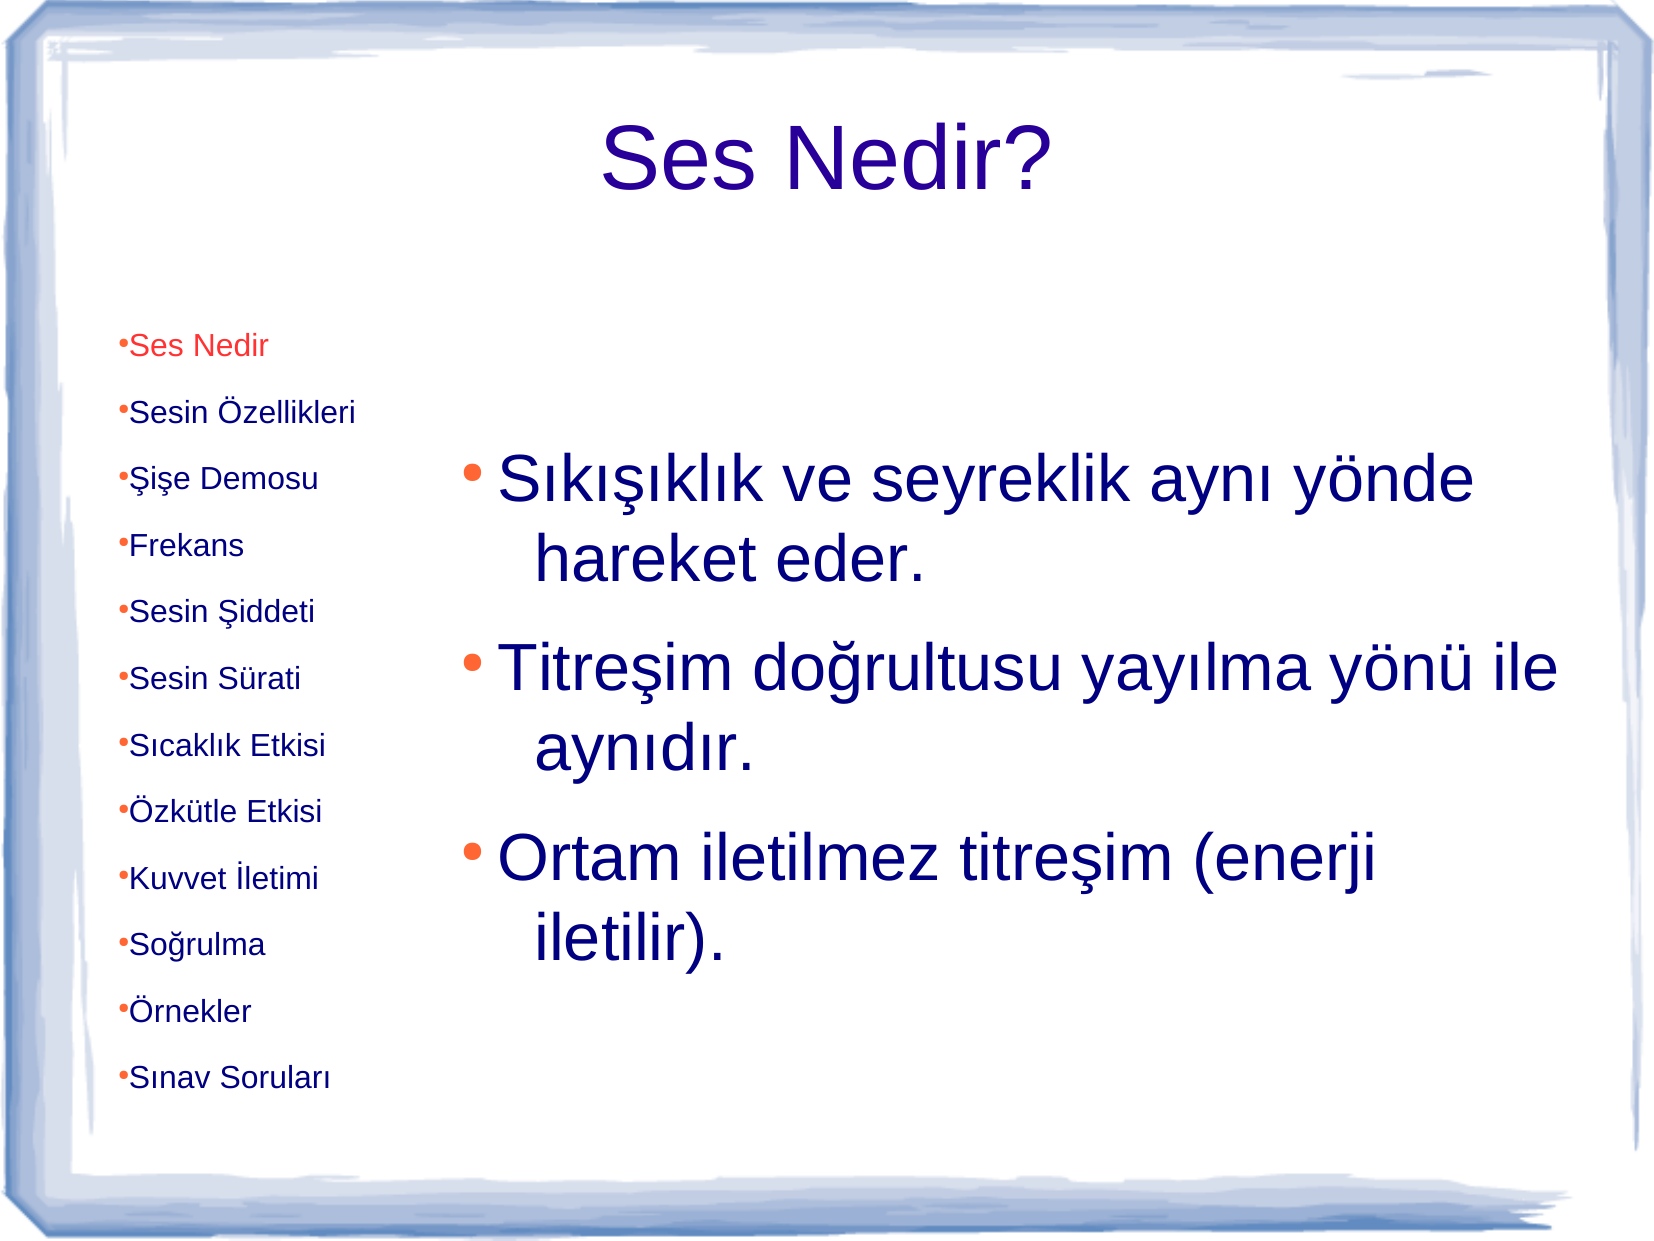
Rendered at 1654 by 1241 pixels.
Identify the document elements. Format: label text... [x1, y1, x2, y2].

title Ses Nedir? [82, 49, 1571, 257]
list Sıkışıklık ve seyreklik aynı yönde hareket eder. Titreşim doğrultusu yayılma yönü ile aynıdır. Ortam iletilmez titreşim (enerji iletilir). [460, 324, 1572, 1004]
list Ses Nedir Sesin Özellikleri Şişe Demosu Frekans Sesin Şiddeti Sesin Sürati Sıcaklık Etkisi Özkütle Etkisi Kuvvet İletimi Soğrulma Örnekler Sınav Soruları [118, 324, 438, 1097]
